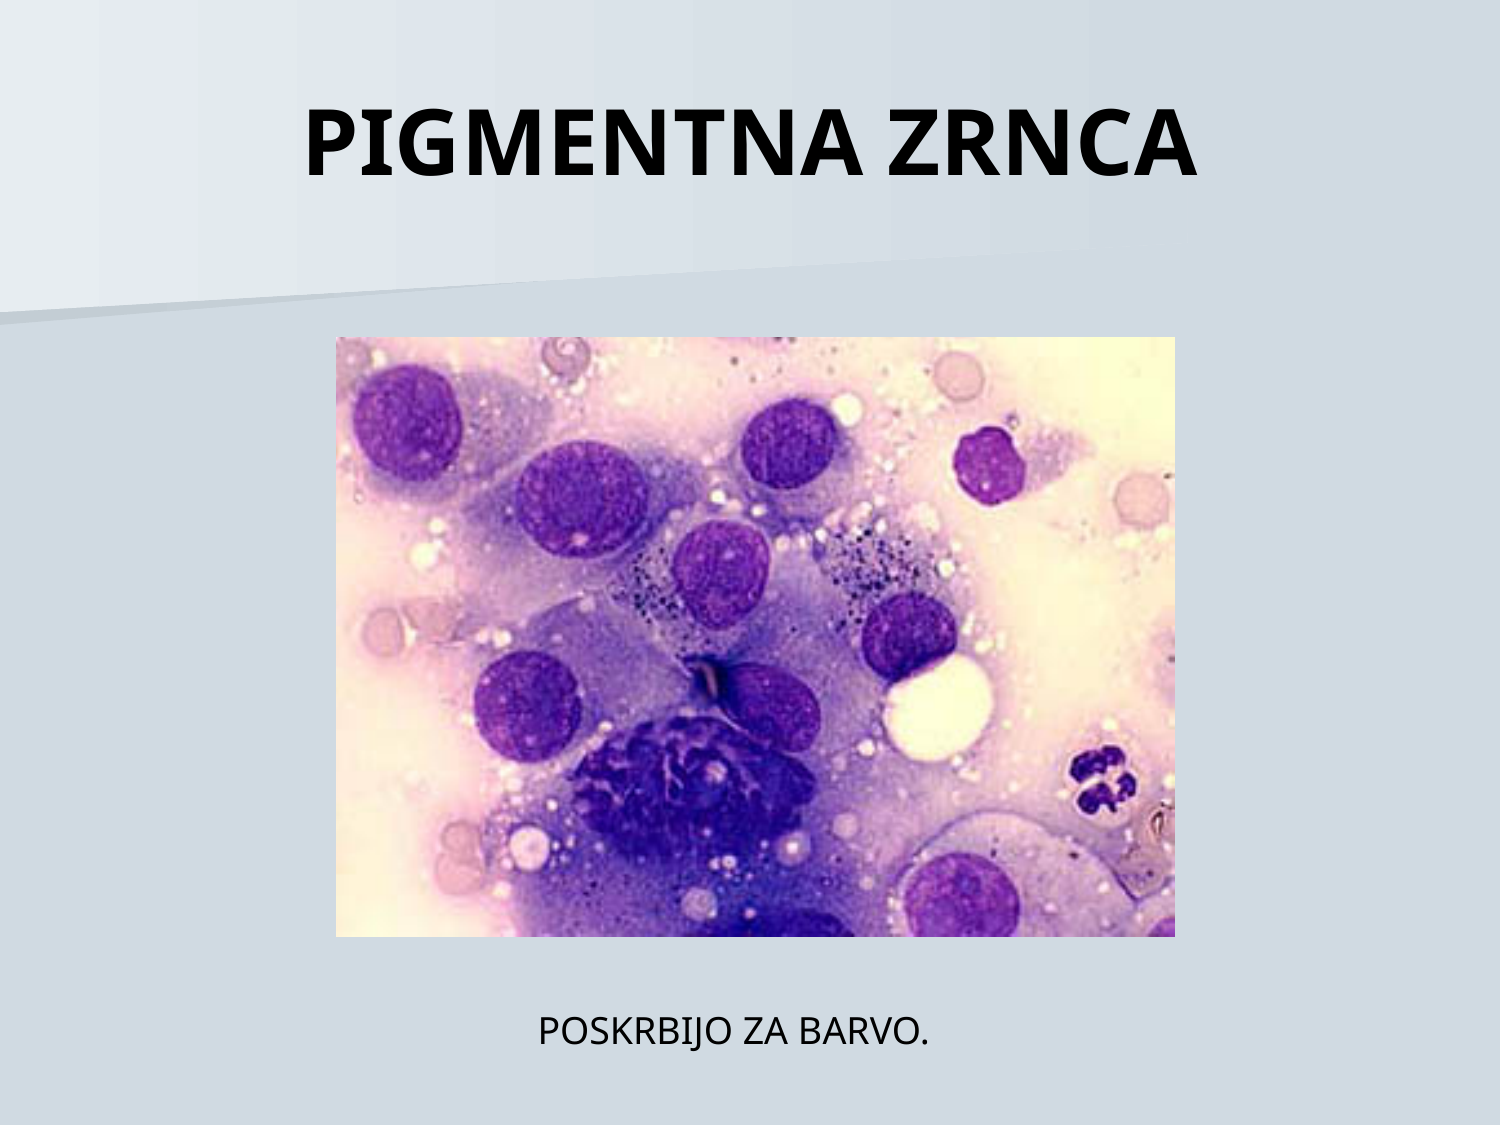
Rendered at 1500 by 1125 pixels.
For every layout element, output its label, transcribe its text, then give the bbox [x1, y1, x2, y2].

picture [336, 337, 1175, 937]
title PIGMENTNA ZRNCA [75, 45, 1425, 233]
text_box POSKRBIJO ZA BARVO. [522, 999, 946, 1060]
